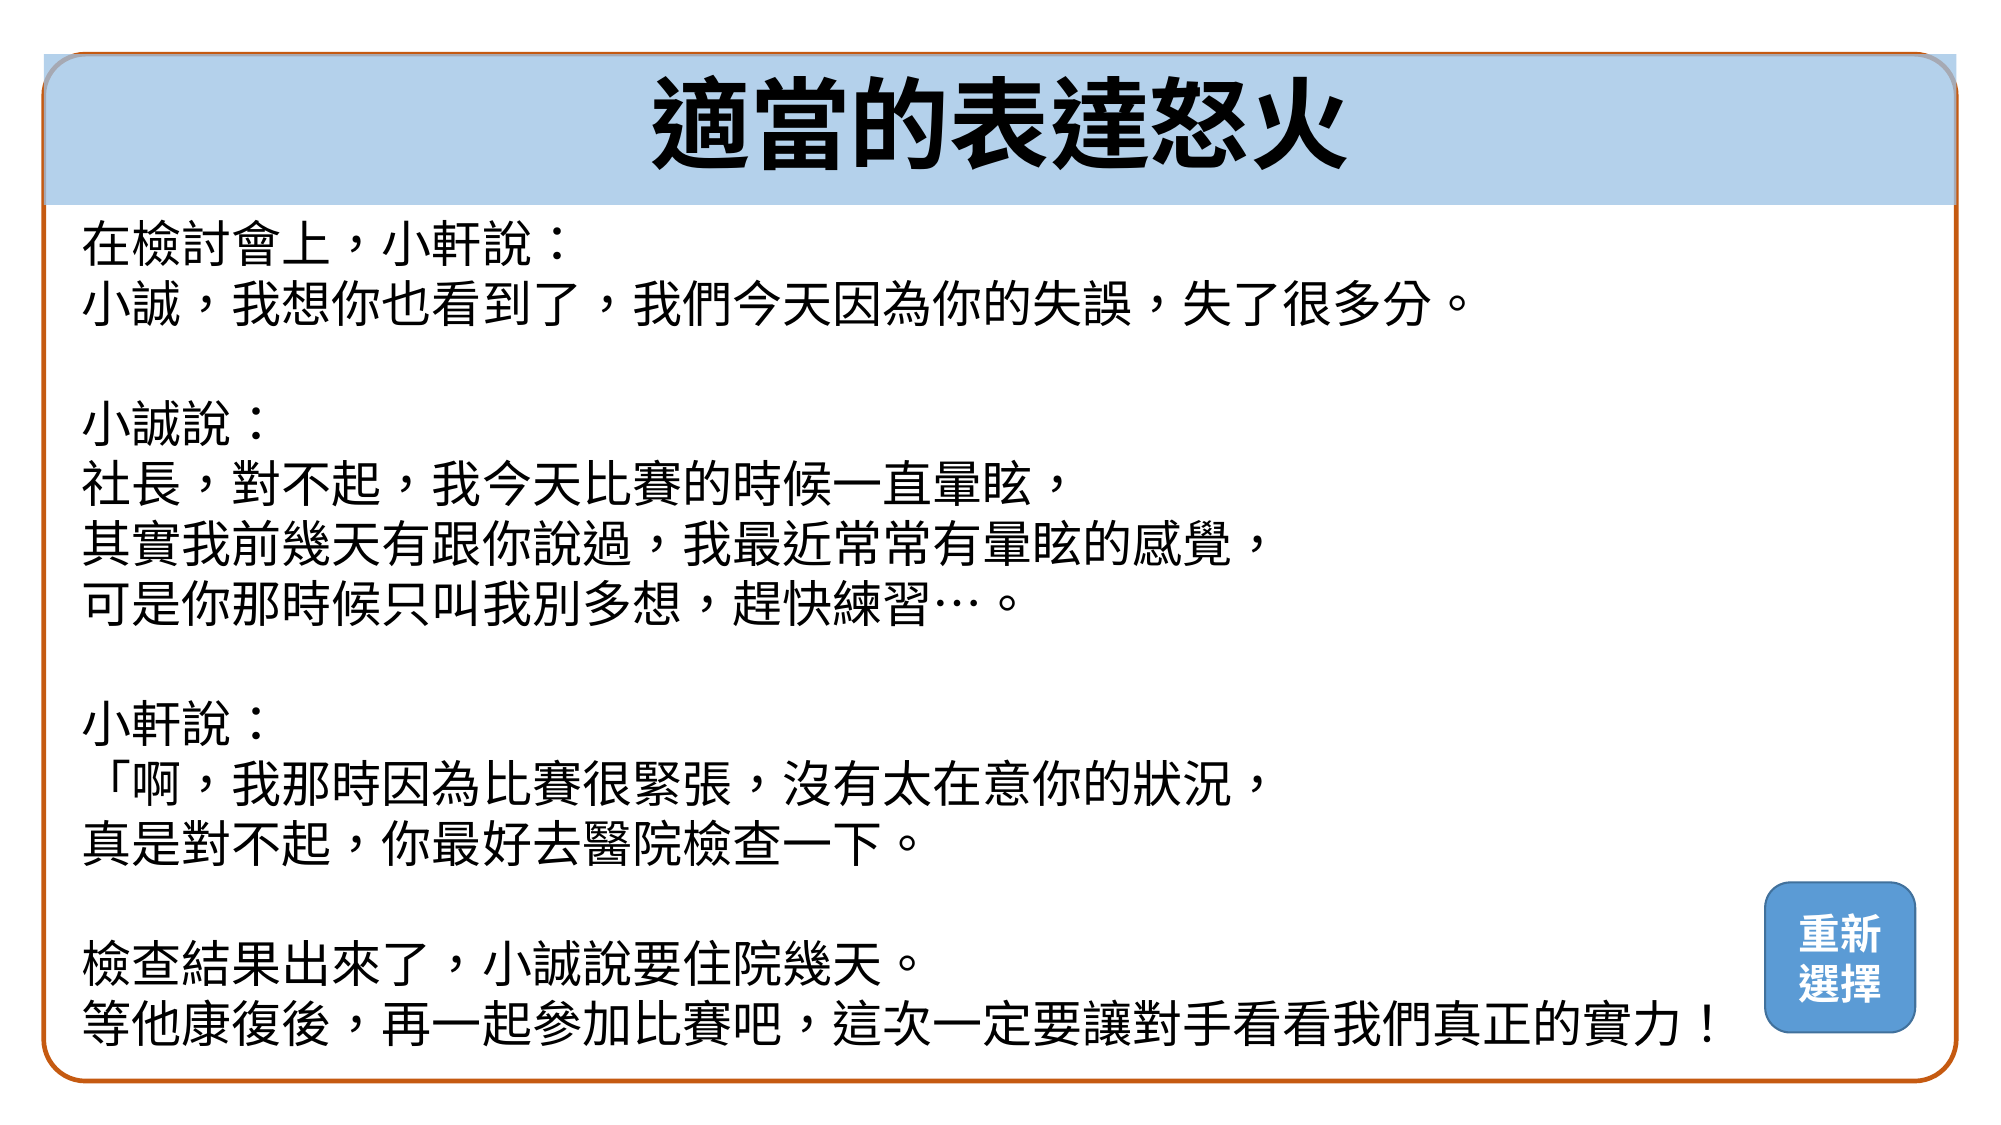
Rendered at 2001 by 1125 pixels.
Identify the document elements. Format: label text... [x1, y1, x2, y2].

text_box 重新選擇 [1765, 882, 1916, 1033]
text_box 適當的表達怒火 [43, 54, 1957, 205]
text_box 在檢討會上，小軒說： 小誠，我想你也看到了，我們今天因為你的失誤，失了很多分。 小誠說： 社長，對不起，我今天比賽的時候一直暈眩， 其實我前幾天有跟你說過，我最近常常有暈眩的感覺， 可是你那時候只叫我別多想，趕快練習…。 小軒說： 「啊，我那時因為比賽很緊張，沒有太在意你的狀況， 真是對不起，你最好去醫院檢查一下。 檢查結果出來了，小誠說要住院幾天。 等他康復後，再一起參加比賽吧，這次一定要讓對手看看我們真正的實力！ [67, 205, 1867, 1060]
